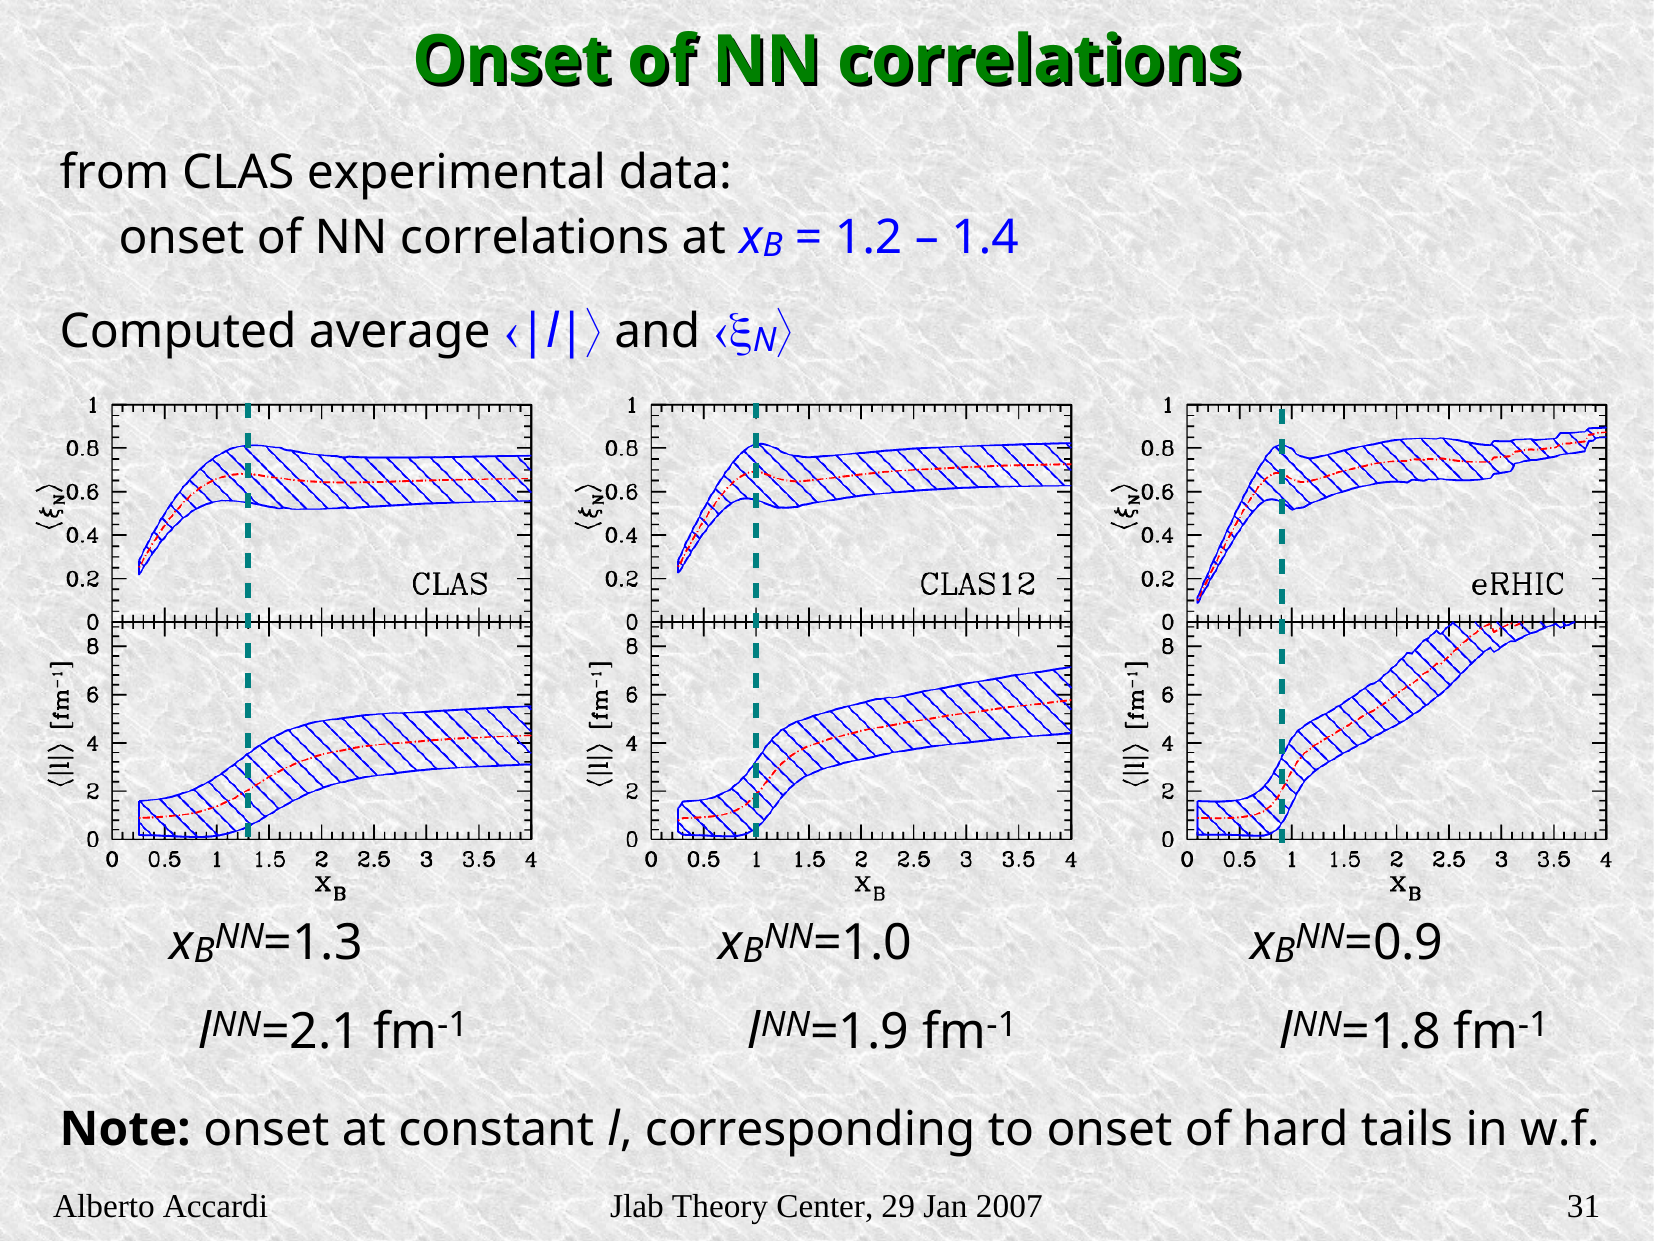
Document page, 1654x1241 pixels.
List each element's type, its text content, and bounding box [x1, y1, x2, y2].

text_box Onset of NN correlations [29, 4, 1624, 132]
text_box lNN=2.1 fm-1 [183, 987, 490, 1064]
text_box xBNN=1.3 [154, 898, 388, 987]
text_box Computed average |l| and xN [44, 289, 1654, 377]
text_box from CLAS experimental data: onset of NN correlations at xB = 1.2 – 1.4 [44, 129, 1654, 272]
text_box xBNN=1.0 [703, 898, 937, 987]
text_box lNN=1.8 fm-1 [1264, 987, 1571, 1064]
text_box lNN=1.9 fm-1 [733, 987, 1039, 1064]
text_box xBNN=0.9 [1235, 898, 1469, 987]
picture [0, 0, 1654, 1241]
text_box Note: onset at constant l, corresponding to onset of hard tails in w.f. [44, 1086, 1654, 1161]
